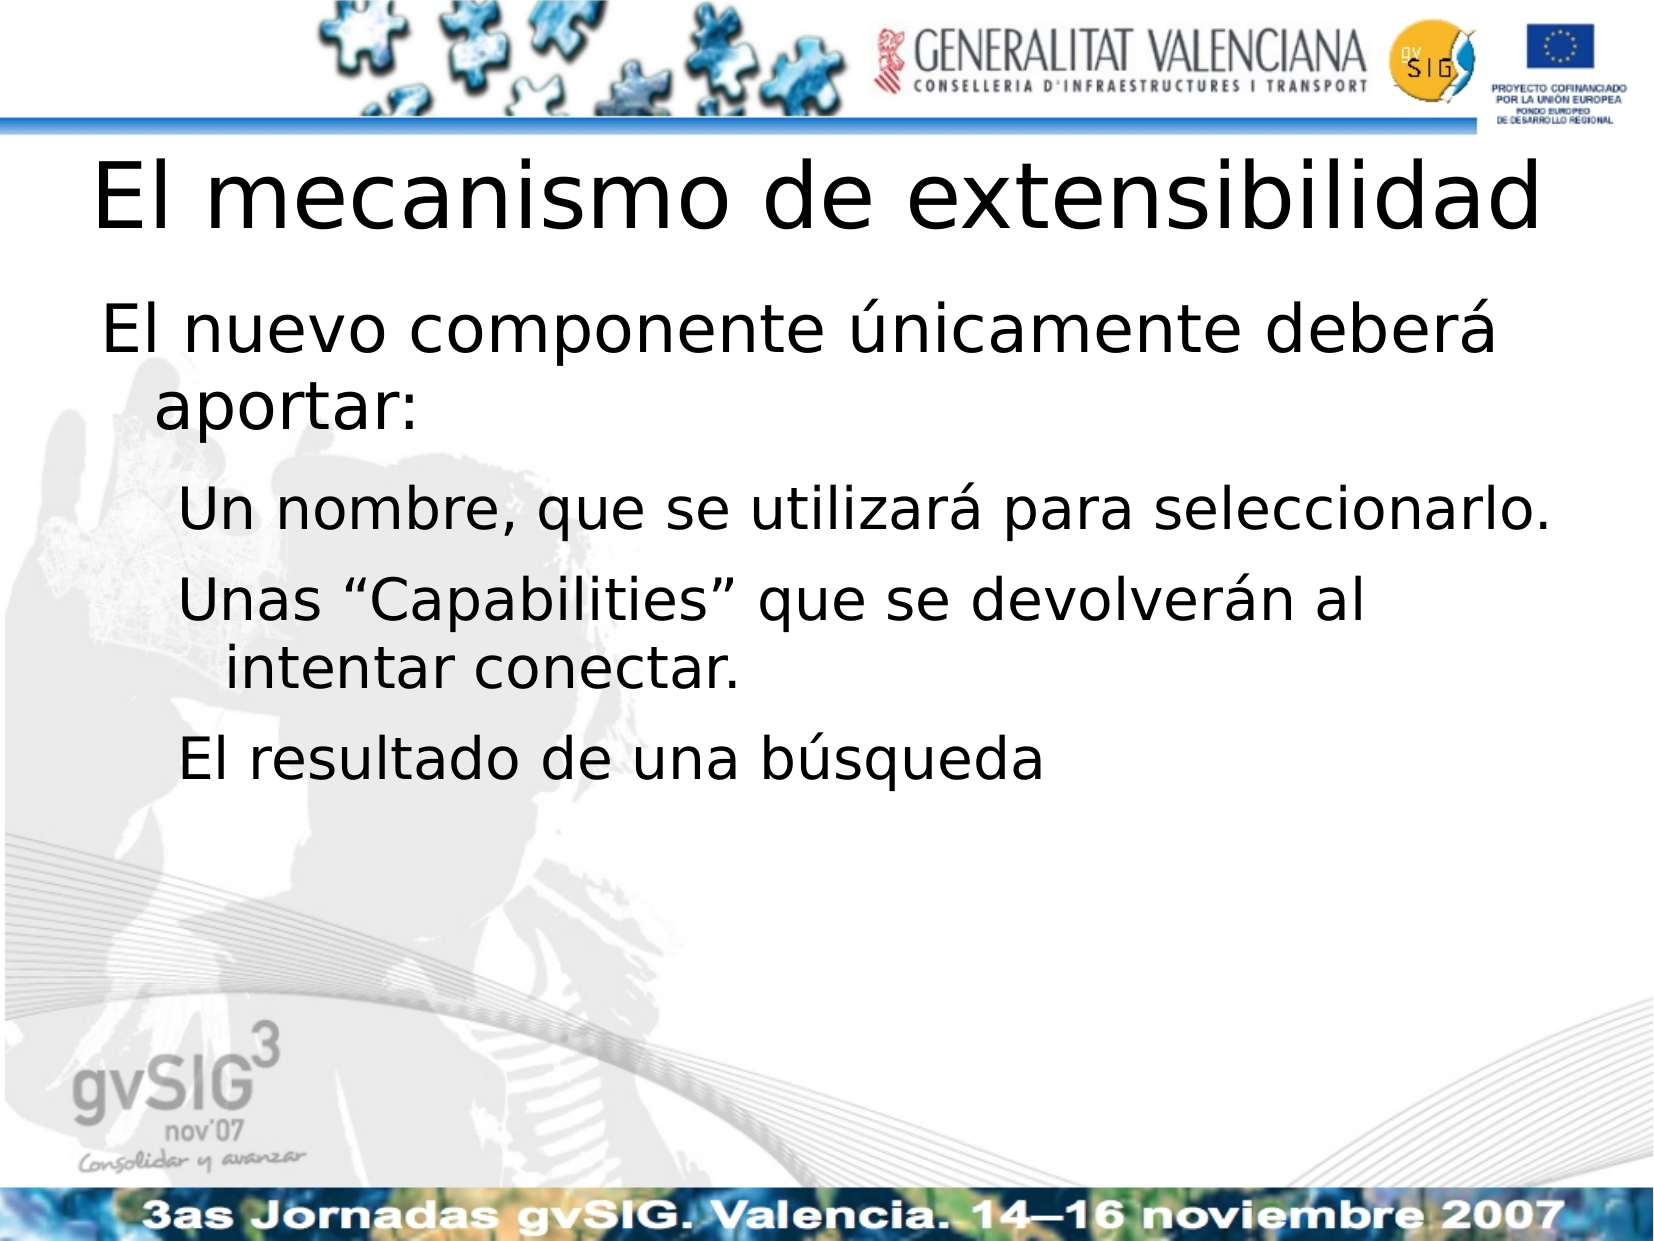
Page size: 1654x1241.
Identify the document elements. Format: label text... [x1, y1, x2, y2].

picture [0, 0, 1654, 1241]
title El mecanismo de extensibilidad [75, 92, 1563, 301]
list El nuevo componente únicamente deberá aportar: Un nombre, que se utilizará para seleccionarlo. Unas “Capabilities” que se devolverán al intentar conectar. El resultado de una búsqueda [82, 290, 1571, 1095]
